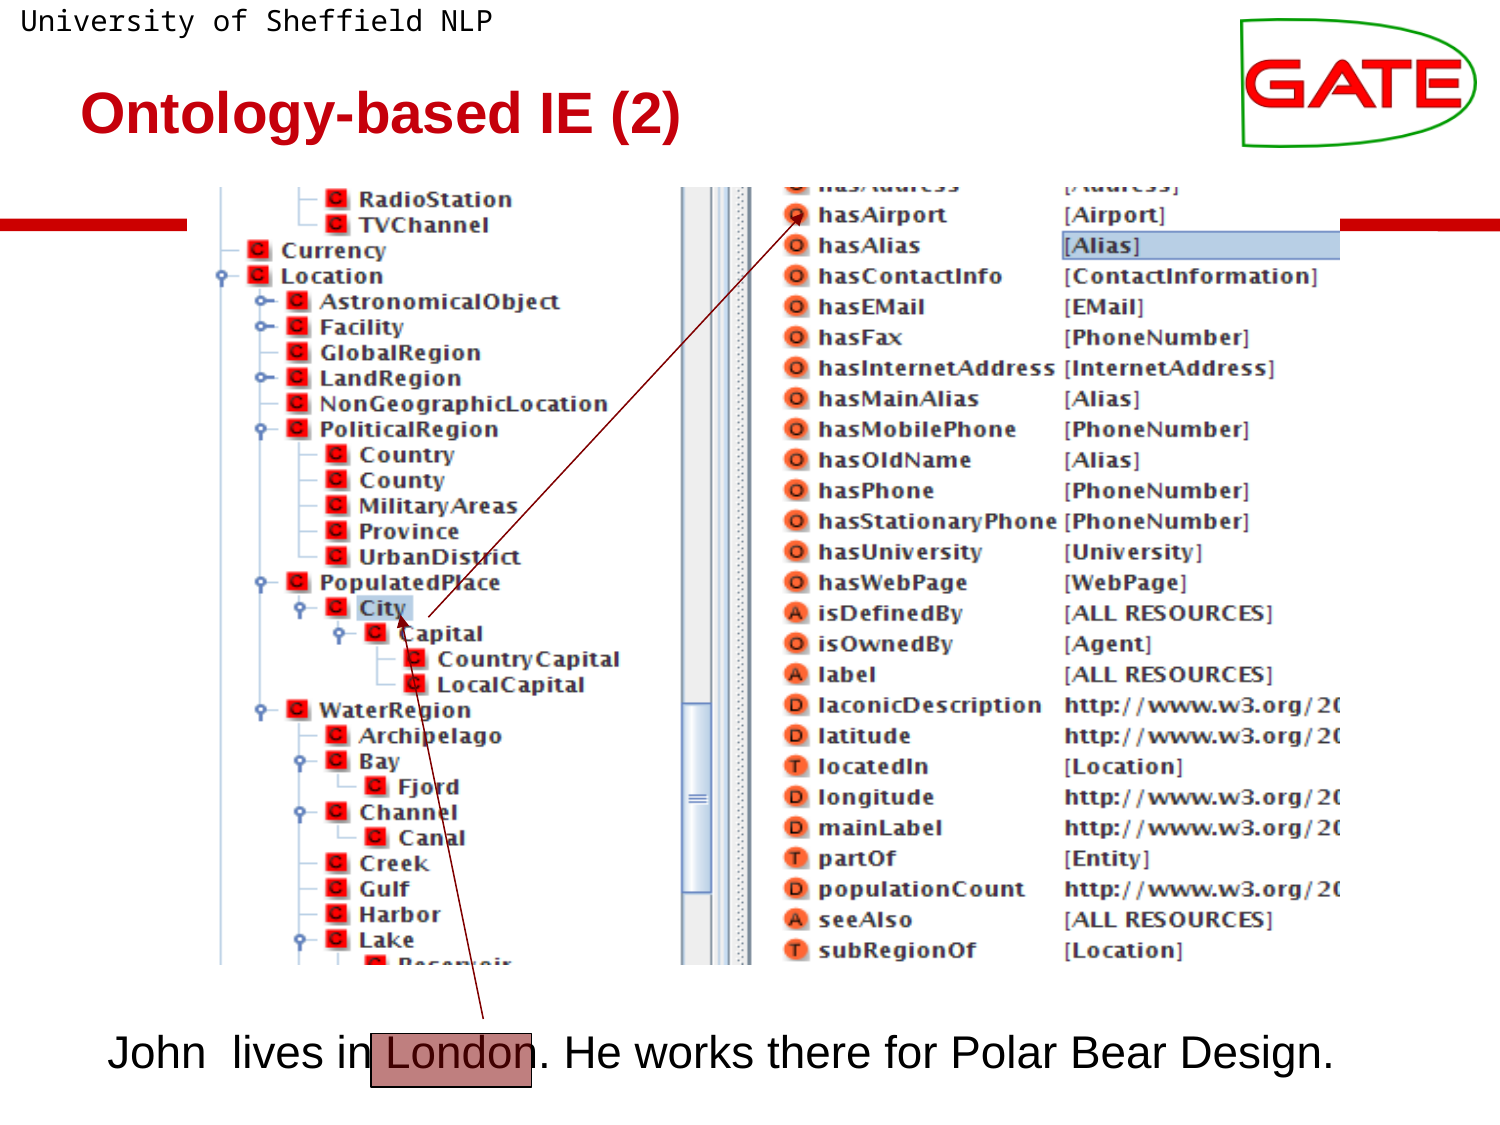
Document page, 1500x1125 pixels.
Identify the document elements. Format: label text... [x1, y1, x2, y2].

text_box [370, 1033, 532, 1088]
title Ontology-based IE (2) [80, 26, 1430, 201]
picture [1240, 18, 1477, 148]
text_box John lives in London. He works there for Polar Bear Design. [107, 1017, 1388, 1124]
picture [187, 187, 1340, 965]
